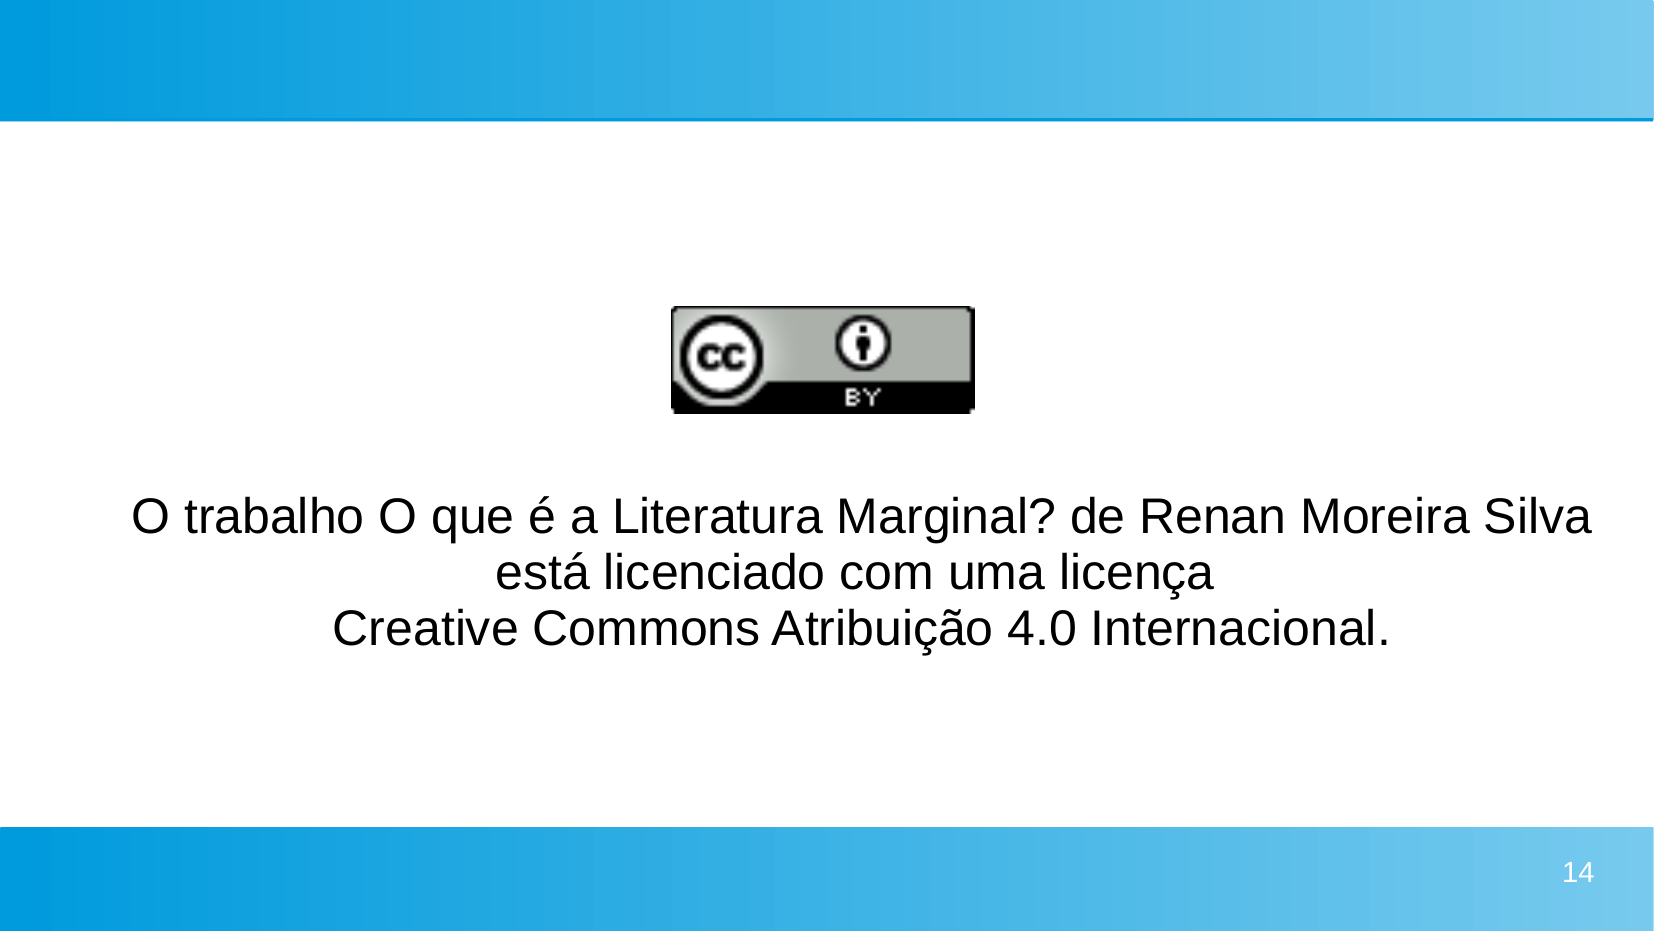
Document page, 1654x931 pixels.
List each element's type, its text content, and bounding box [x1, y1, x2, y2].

list O trabalho O que é a Literatura Marginal? de Renan Moreira Silva está licenciado com uma licença Creative Commons Atribuição 4.0 Internacional. [59, 177, 1595, 768]
picture [671, 306, 975, 414]
